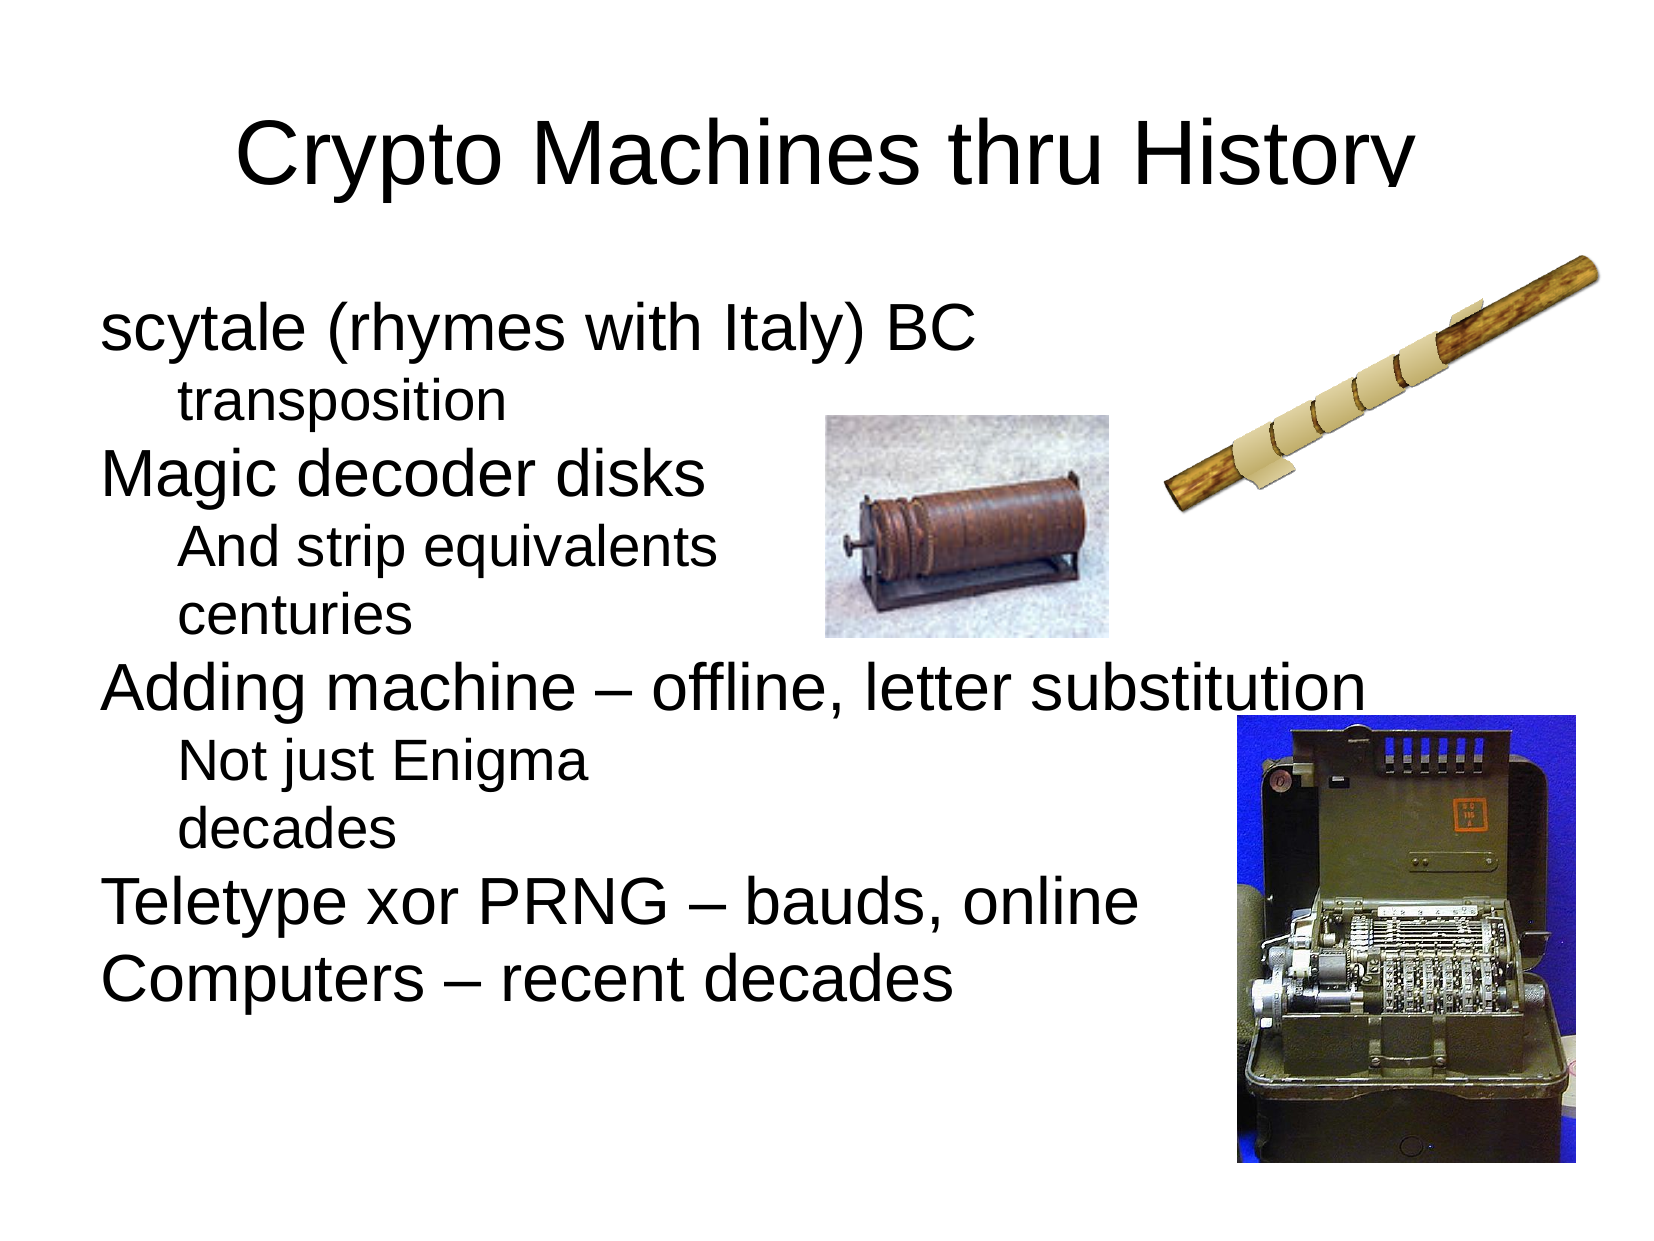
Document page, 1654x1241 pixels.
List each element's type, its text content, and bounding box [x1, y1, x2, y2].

picture [1125, 187, 1651, 563]
title Crypto Machines thru History [82, 56, 1571, 250]
picture [1237, 715, 1576, 1163]
picture [825, 415, 1109, 638]
list scytale (rhymes with Italy) BC transposition Magic decoder disks And strip equivalents centuries Adding machine – offline, letter substitution Not just Enigma decades Teletype xor PRNG – bauds, online Computers – recent decades [82, 290, 1571, 1094]
